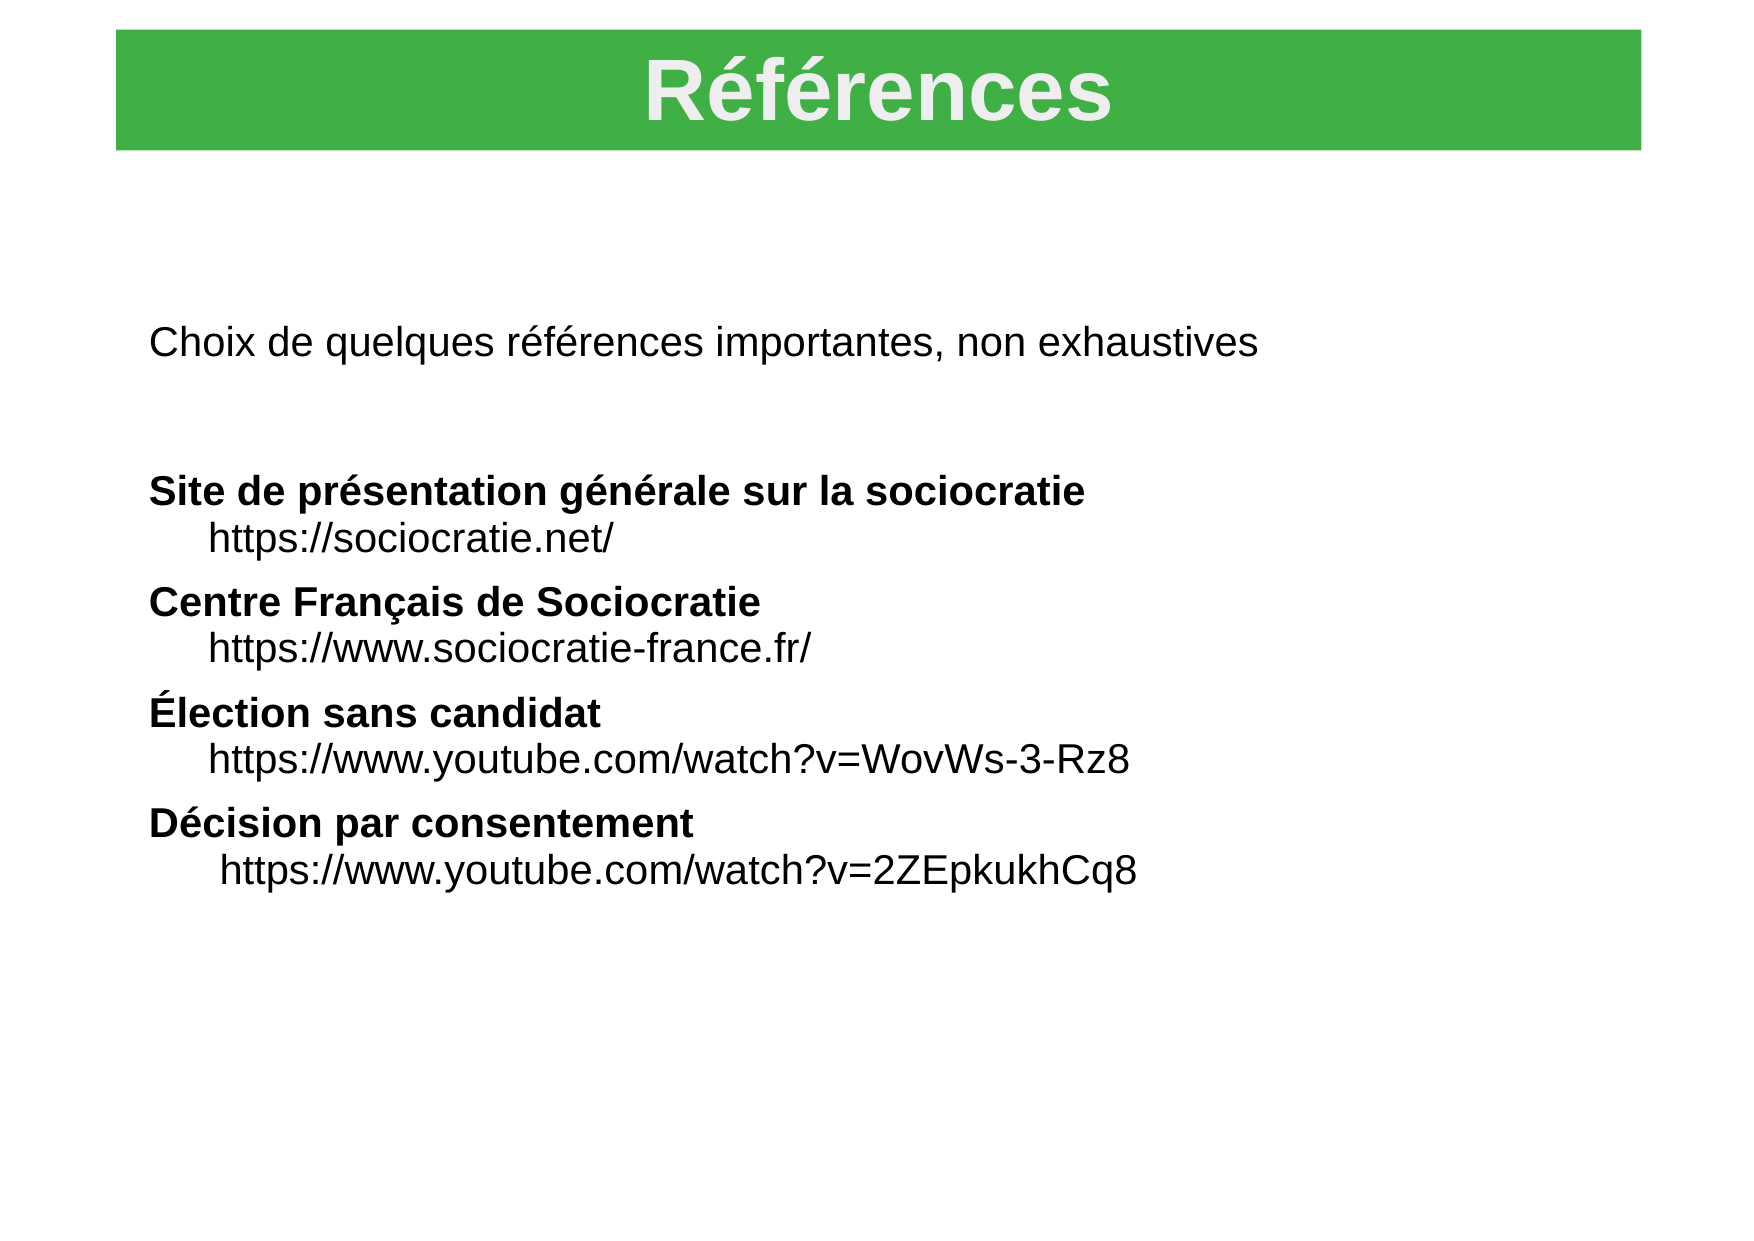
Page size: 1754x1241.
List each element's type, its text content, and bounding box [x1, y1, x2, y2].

list Choix de quelques références importantes, non exhaustives Site de présentation générale sur la sociocratie https://sociocratie.net/ Centre Français de Sociocratie https://www.sociocratie-france.fr/ Élection sans candidat https://www.youtube.com/watch?v=WovWs-3-Rz8 Décision par consentement https://www.youtube.com/watch?v=2ZEpkukhCq8 [89, 318, 1616, 798]
title Références [116, 29, 1642, 151]
